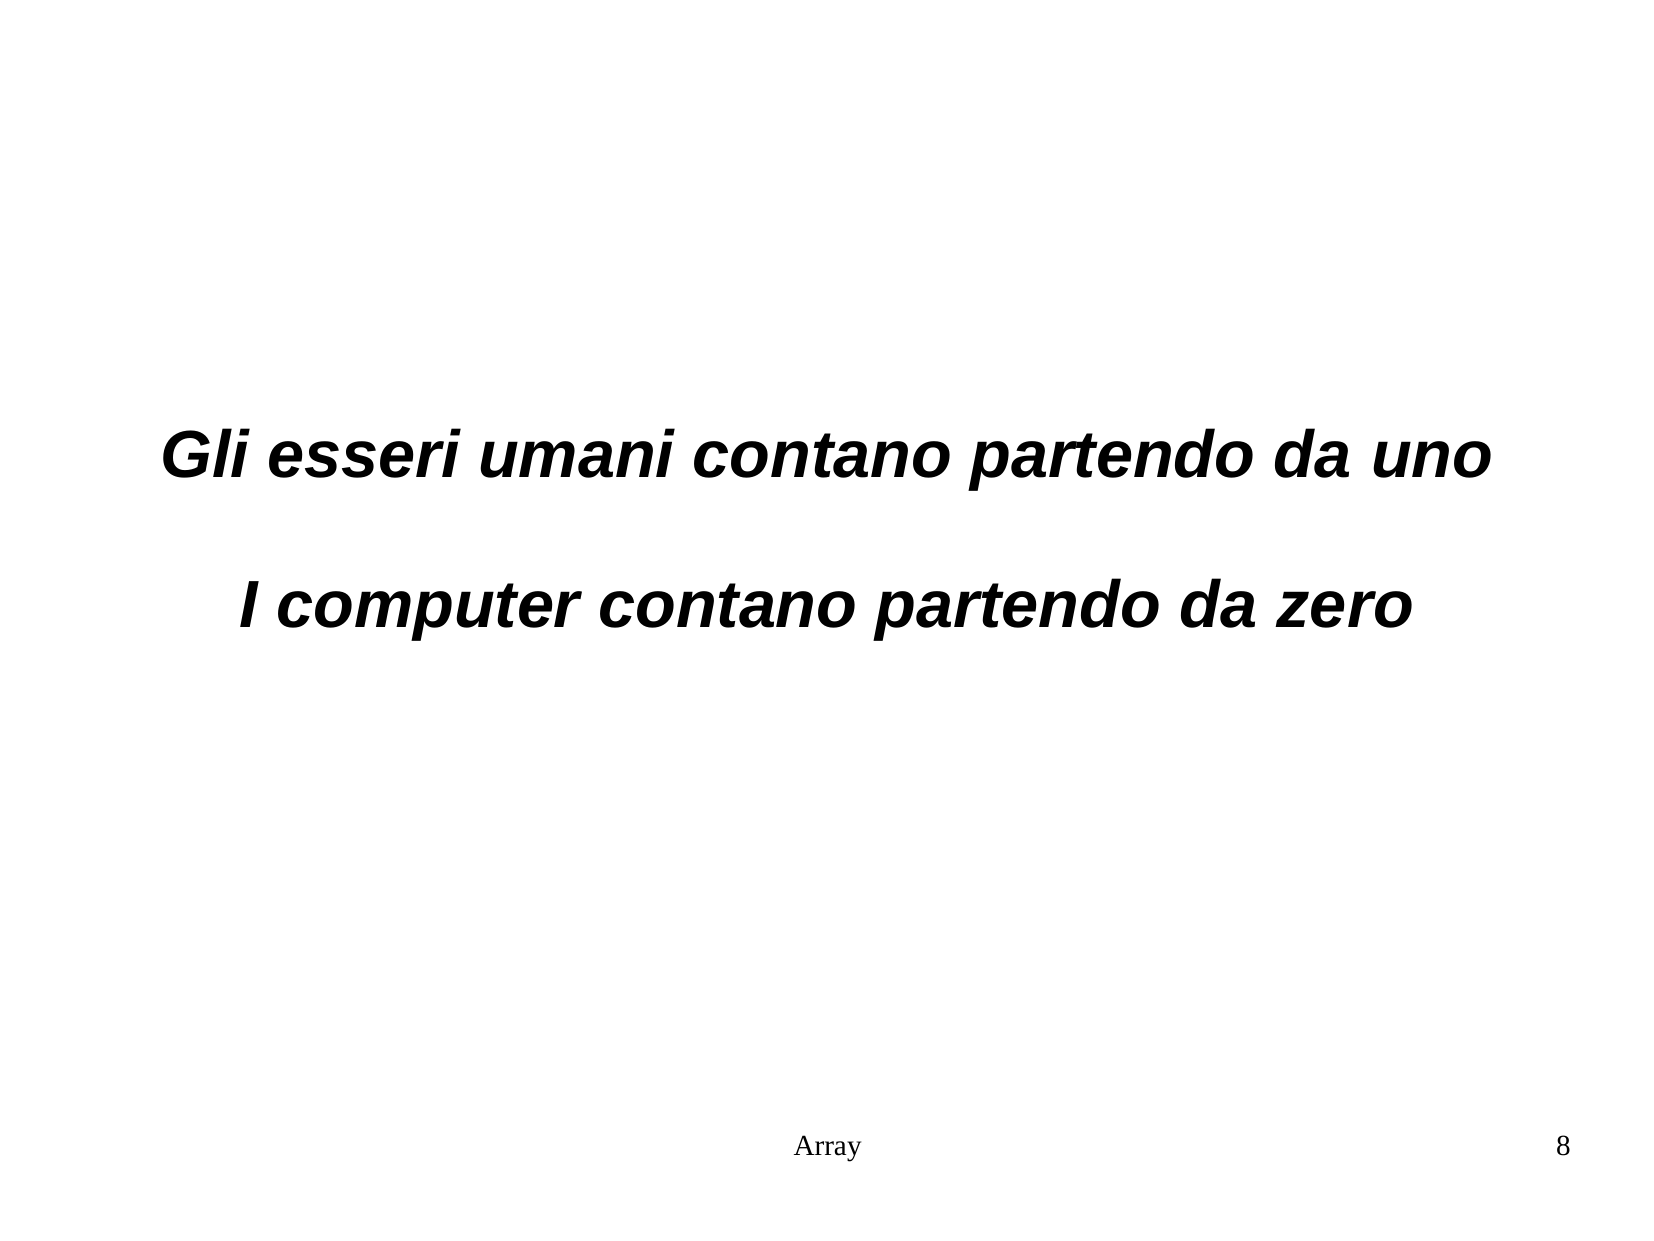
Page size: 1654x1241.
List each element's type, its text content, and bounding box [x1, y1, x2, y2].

subtitle Gli esseri umani contano partendo da uno I computer contano partendo da zero [82, 49, 1571, 1010]
